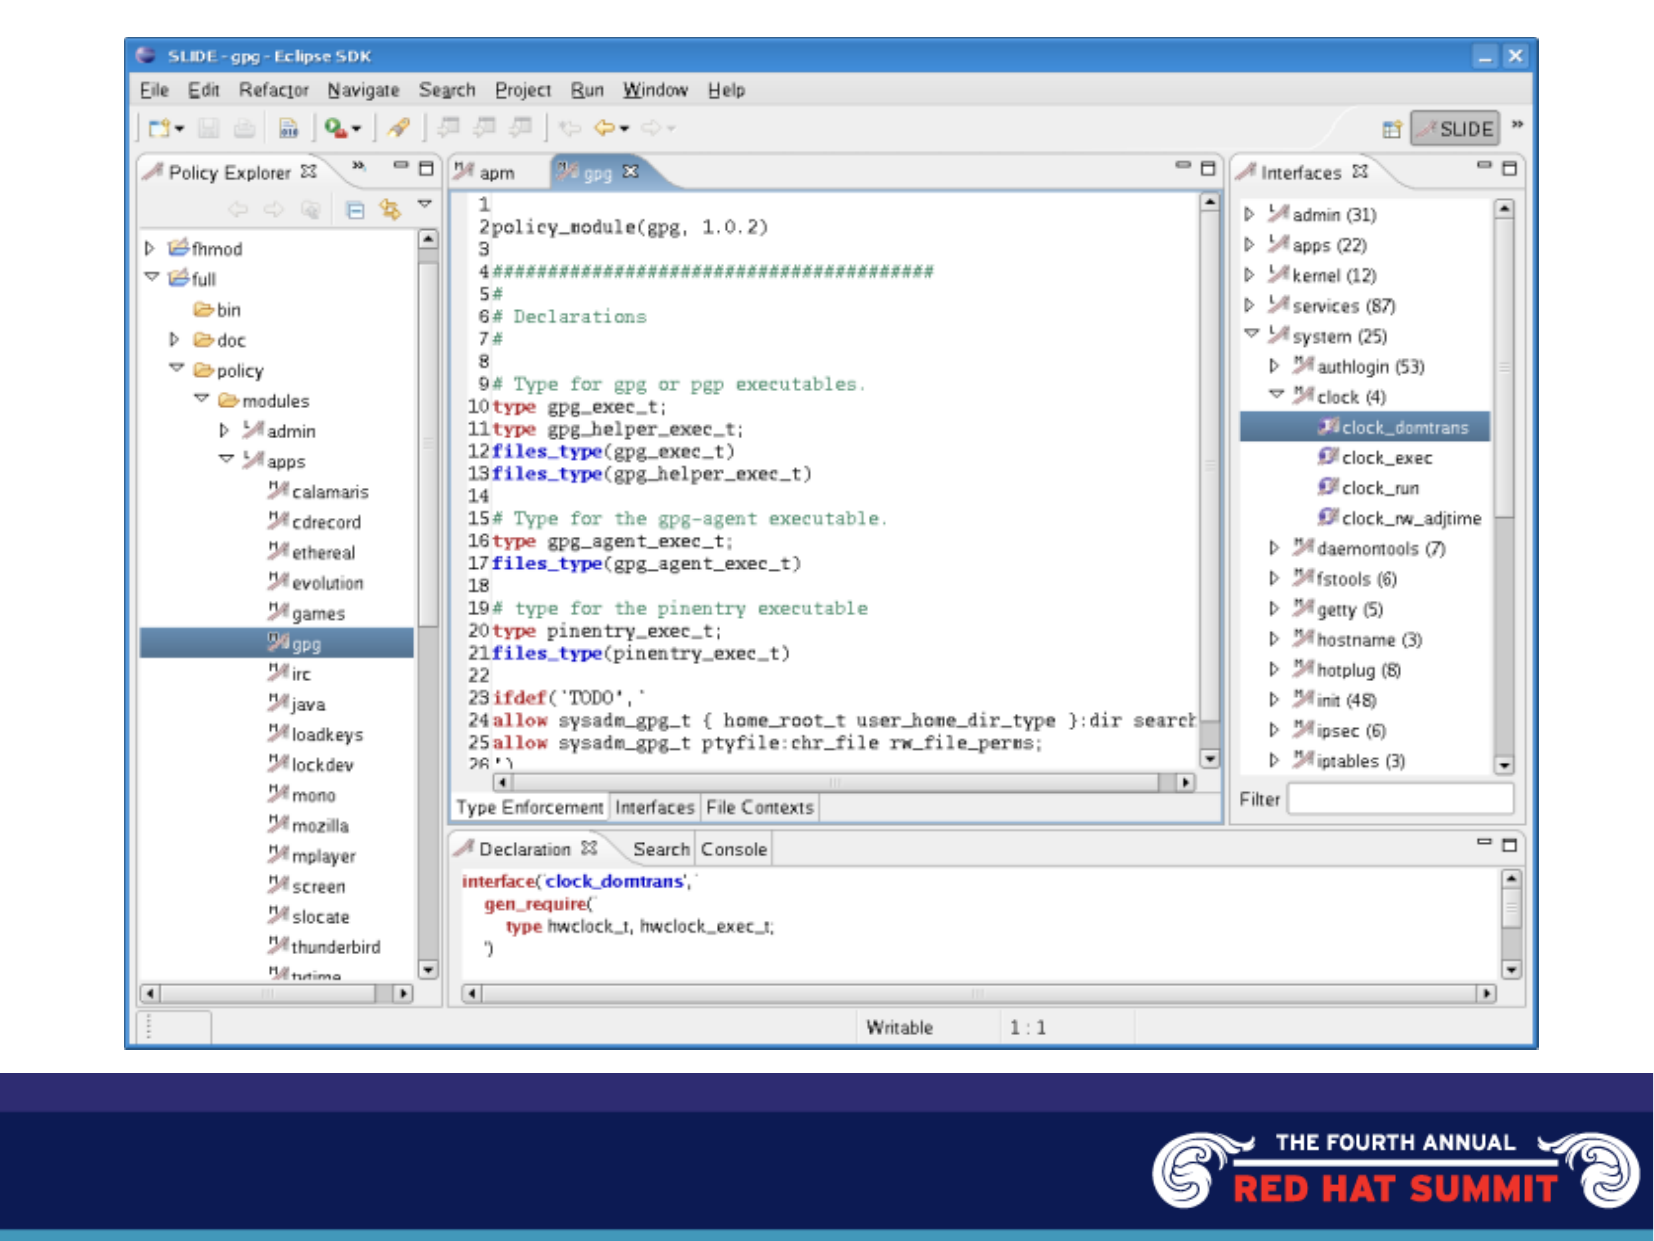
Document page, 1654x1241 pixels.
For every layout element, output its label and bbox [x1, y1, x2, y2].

picture [0, 1073, 1654, 1241]
picture [124, 37, 1539, 1051]
